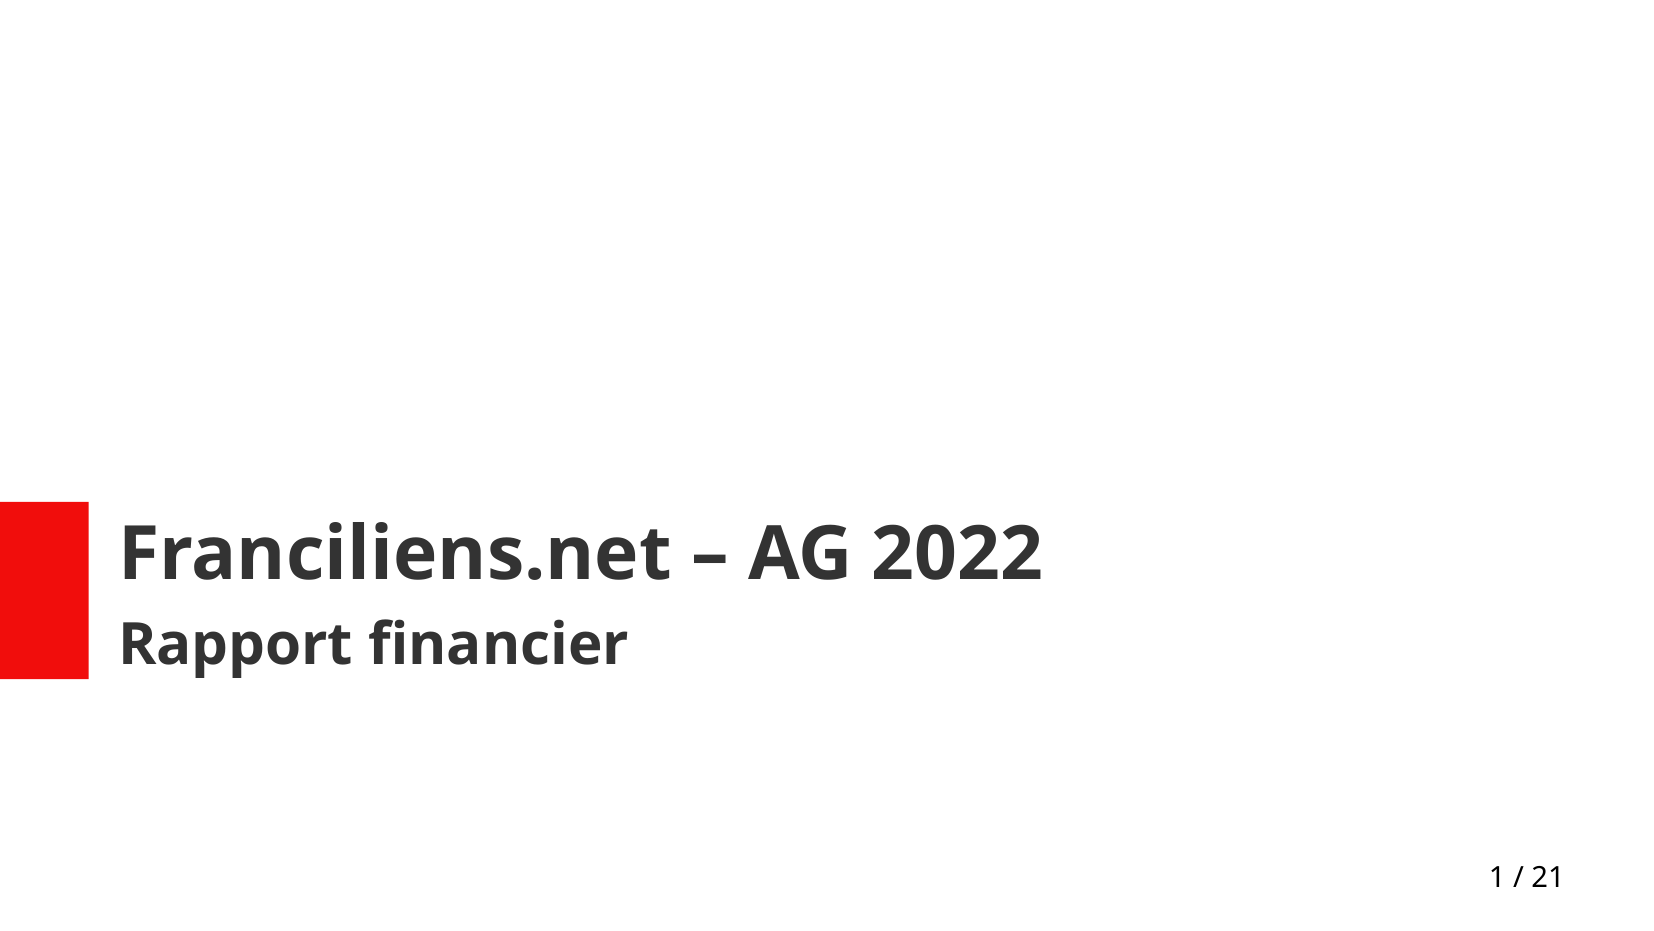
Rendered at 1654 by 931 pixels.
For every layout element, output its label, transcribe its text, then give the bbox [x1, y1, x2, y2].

title Franciliens.net – AG 2022 Rapport financier [118, 501, 1536, 680]
